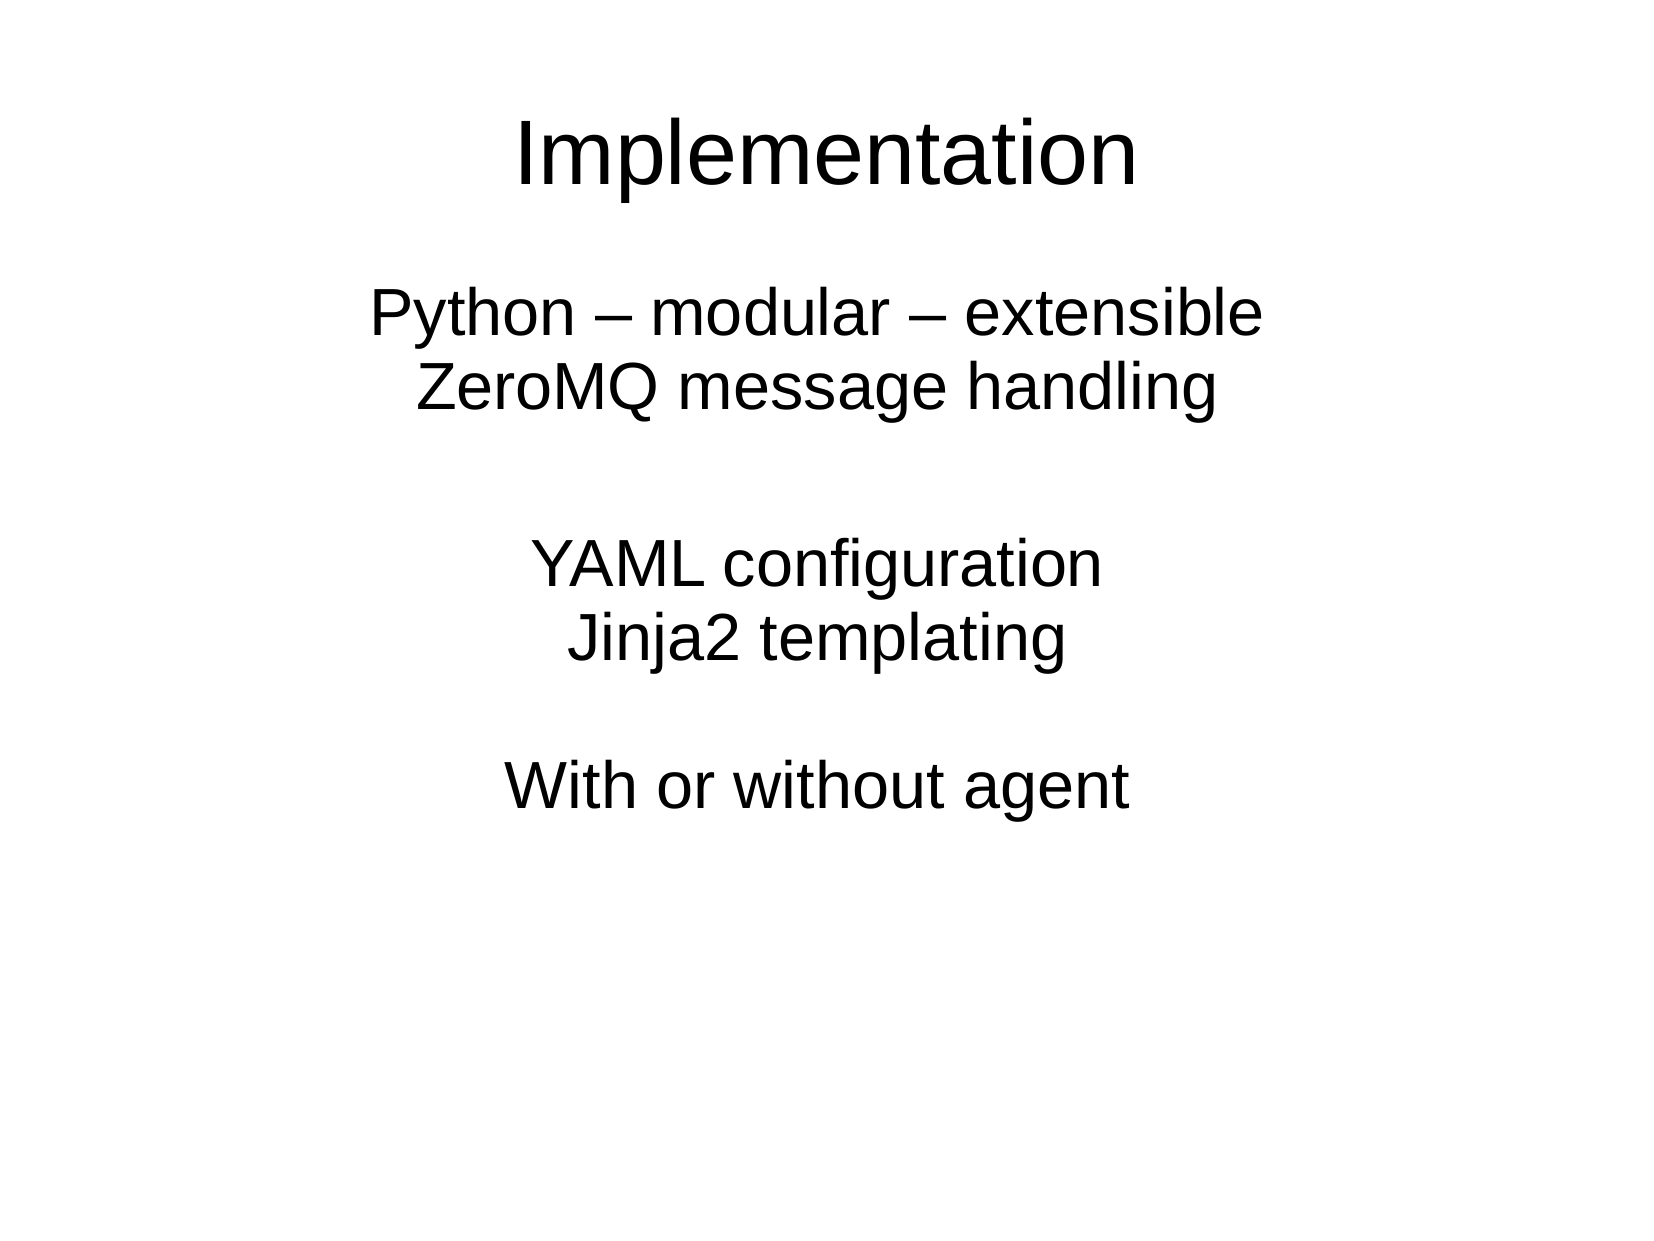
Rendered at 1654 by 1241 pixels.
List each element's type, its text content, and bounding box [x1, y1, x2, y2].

title Implementation [82, 49, 1571, 257]
list Python – modular – extensible ZeroMQ message handling YAML configuration Jinja2 templating With or without agent [105, 275, 1531, 1126]
